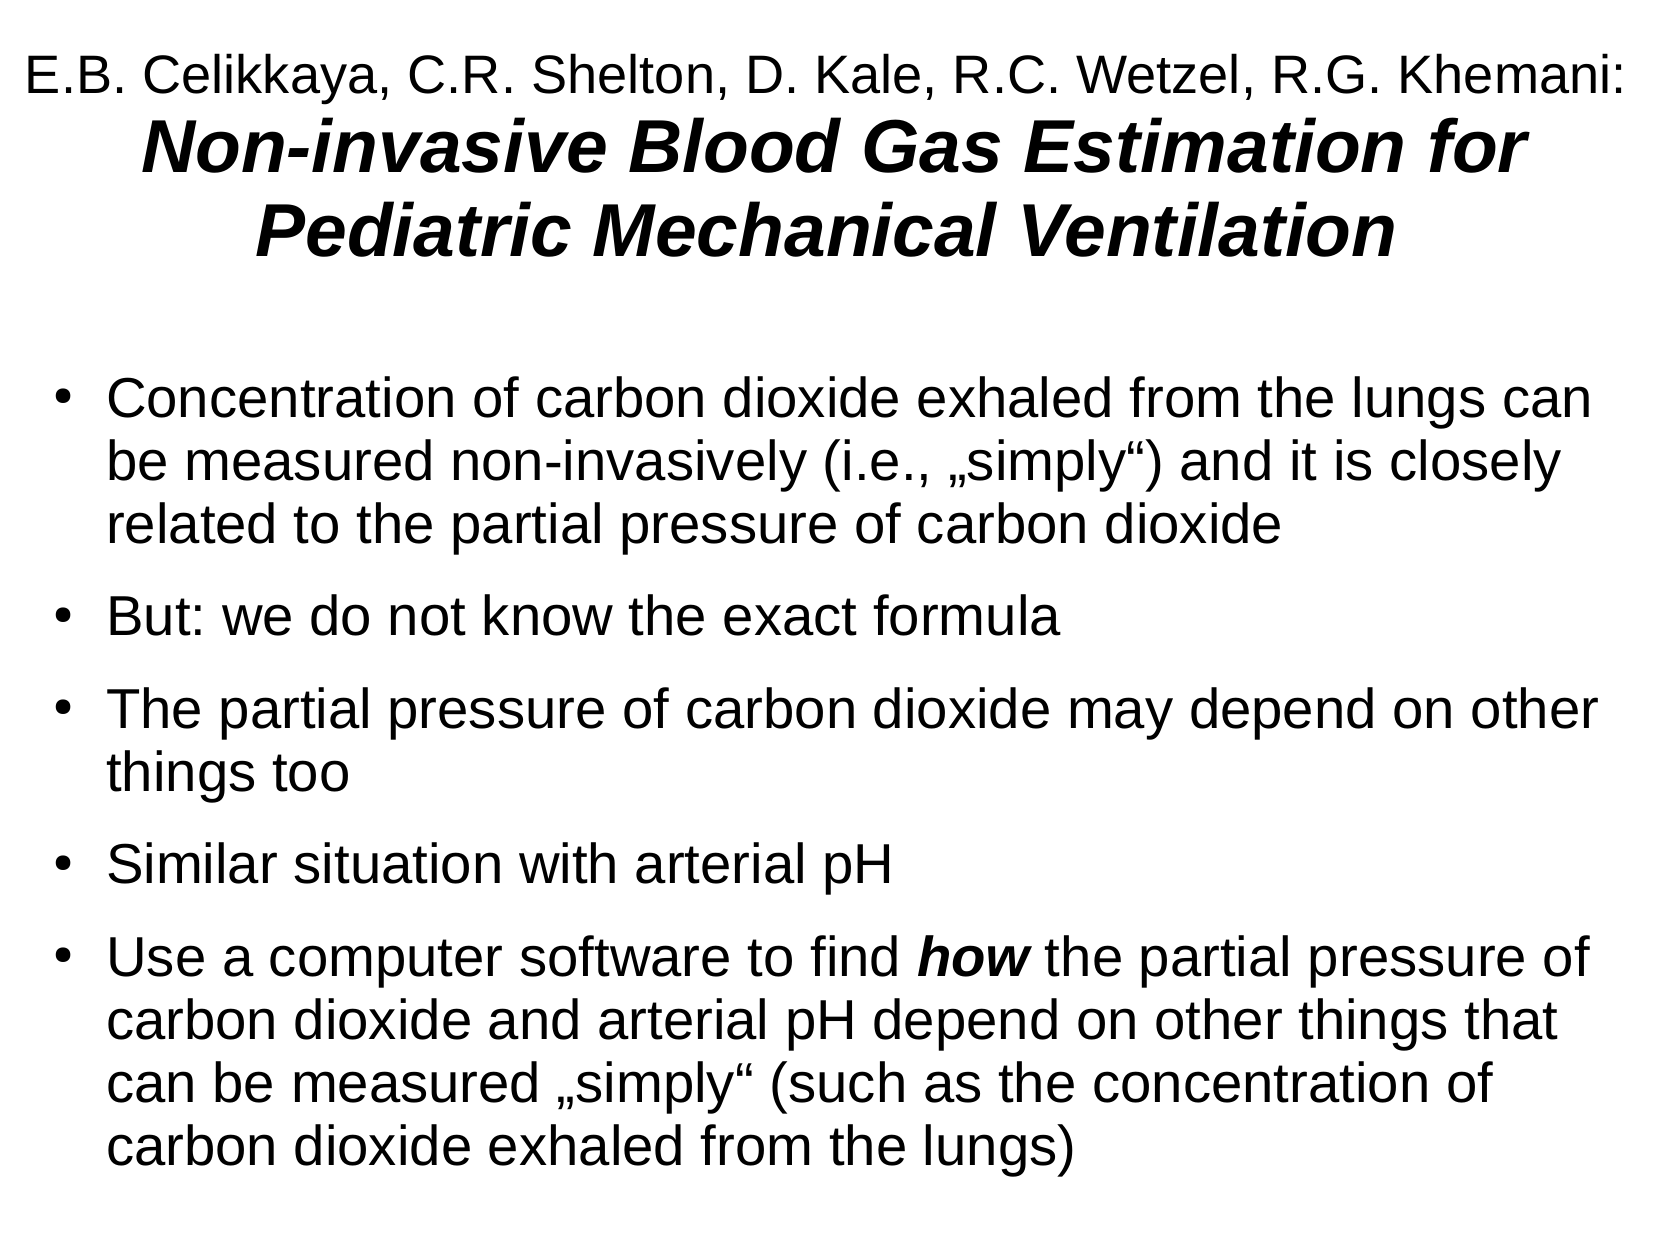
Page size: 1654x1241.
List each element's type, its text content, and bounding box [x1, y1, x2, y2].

list Concentration of carbon dioxide exhaled from the lungs can be measured non-invasively (i.e., „simply“) and it is closely related to the partial pressure of carbon dioxide But: we do not know the exact formula The partial pressure of carbon dioxide may depend on other things too Similar situation with arterial pH Use a computer software to find how the partial pressure of carbon dioxide and arterial pH depend on other things that can be measured „simply“ (such as the concentration of carbon dioxide exhaled from the lungs) [35, 366, 1630, 1177]
title E.B. Celikkaya, C.R. Shelton, D. Kale, R.C. Wetzel, R.G. Khemani: Non-invasive Blood Gas Estimation for Pediatric Mechanical Ventilation [0, 43, 1654, 357]
